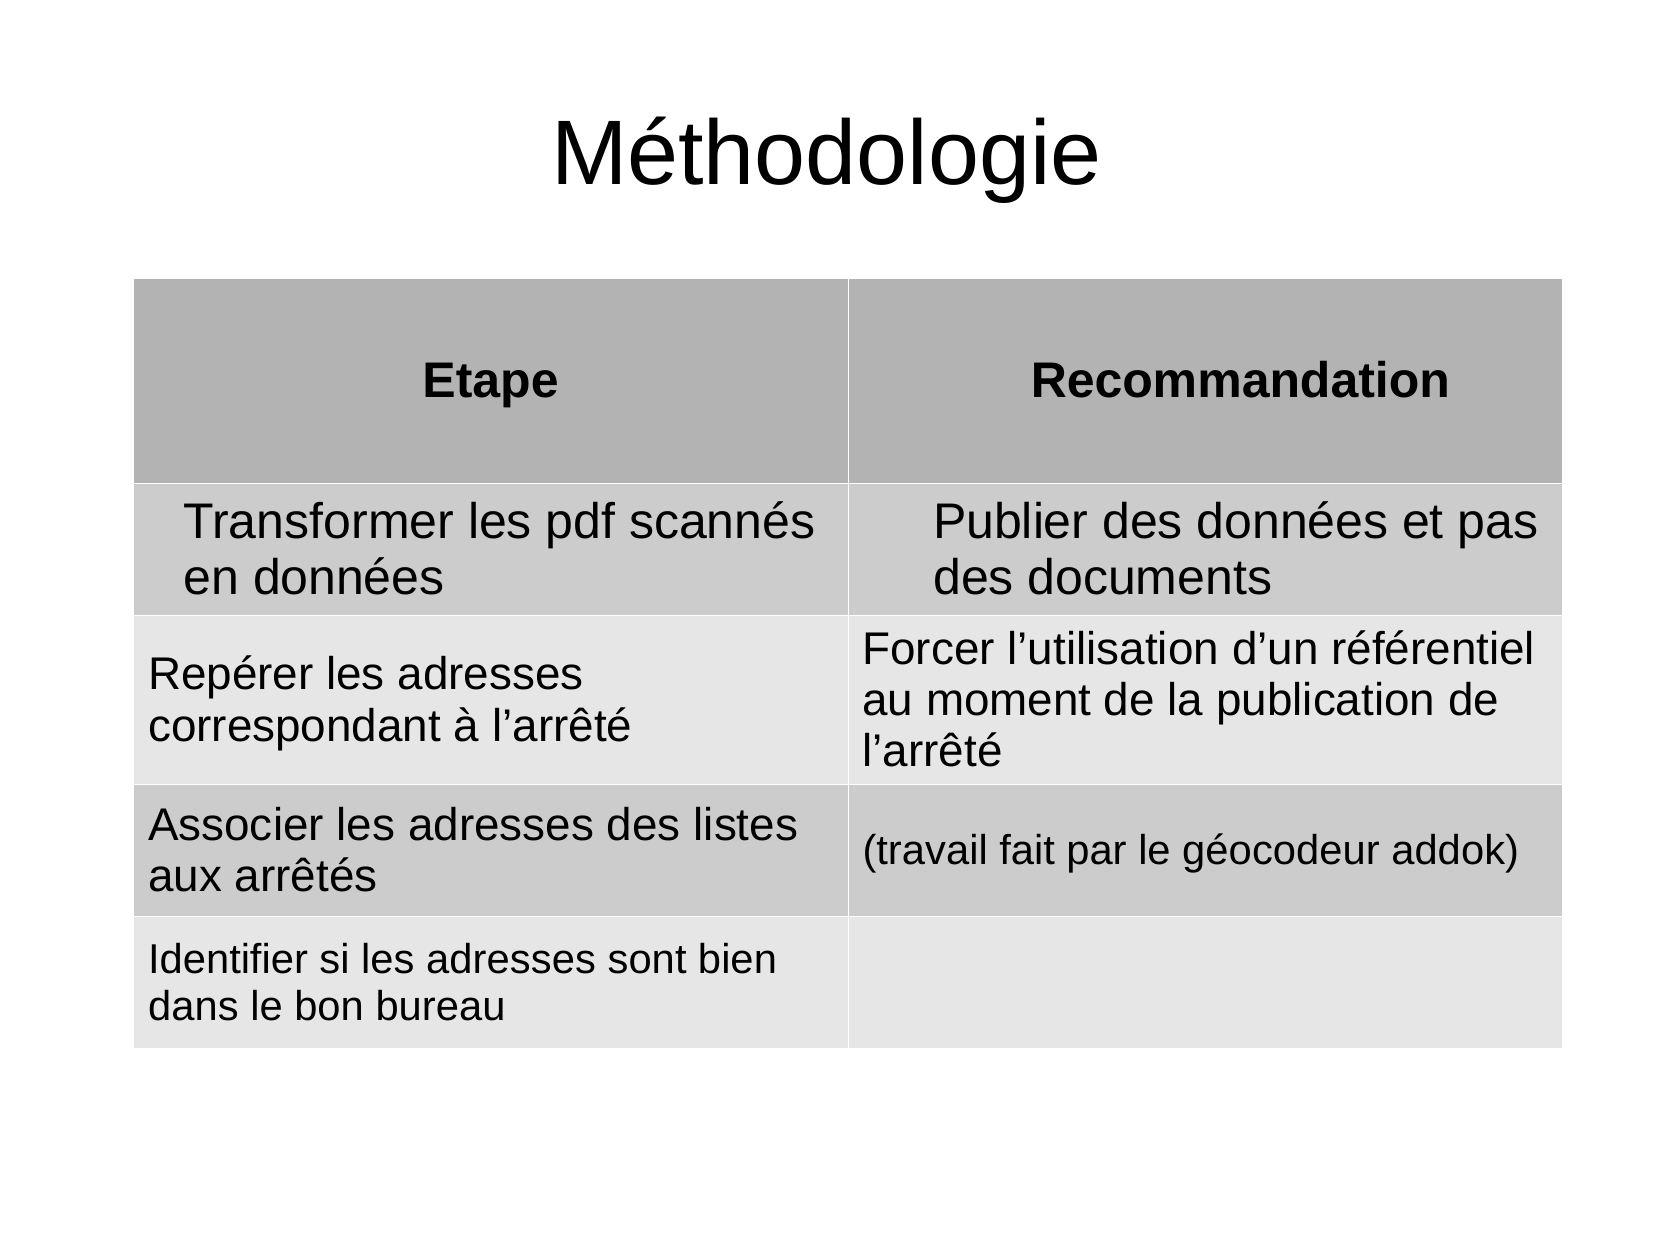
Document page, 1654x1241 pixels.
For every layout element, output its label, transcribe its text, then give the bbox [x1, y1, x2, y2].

title Méthodologie [82, 49, 1571, 257]
table_cell Forcer l’utilisation d’un référentiel au moment de la publication de l’arrêté [849, 616, 1562, 784]
table_cell Identifier si les adresses sont bien dans le bon bureau [134, 917, 848, 1048]
table_cell Associer les adresses des listes aux arrêtés [134, 785, 848, 916]
table_cell Publier des données et pas des documents [849, 484, 1562, 615]
table_cell Repérer les adresses correspondant à l’arrêté [134, 616, 848, 784]
table_cell (travail fait par le géocodeur addok) [849, 785, 1562, 916]
table_cell [849, 917, 1562, 1048]
table_header Etape [134, 279, 848, 483]
table_cell Transformer les pdf scannés en données [134, 484, 848, 615]
table_header Recommandation [849, 279, 1562, 483]
